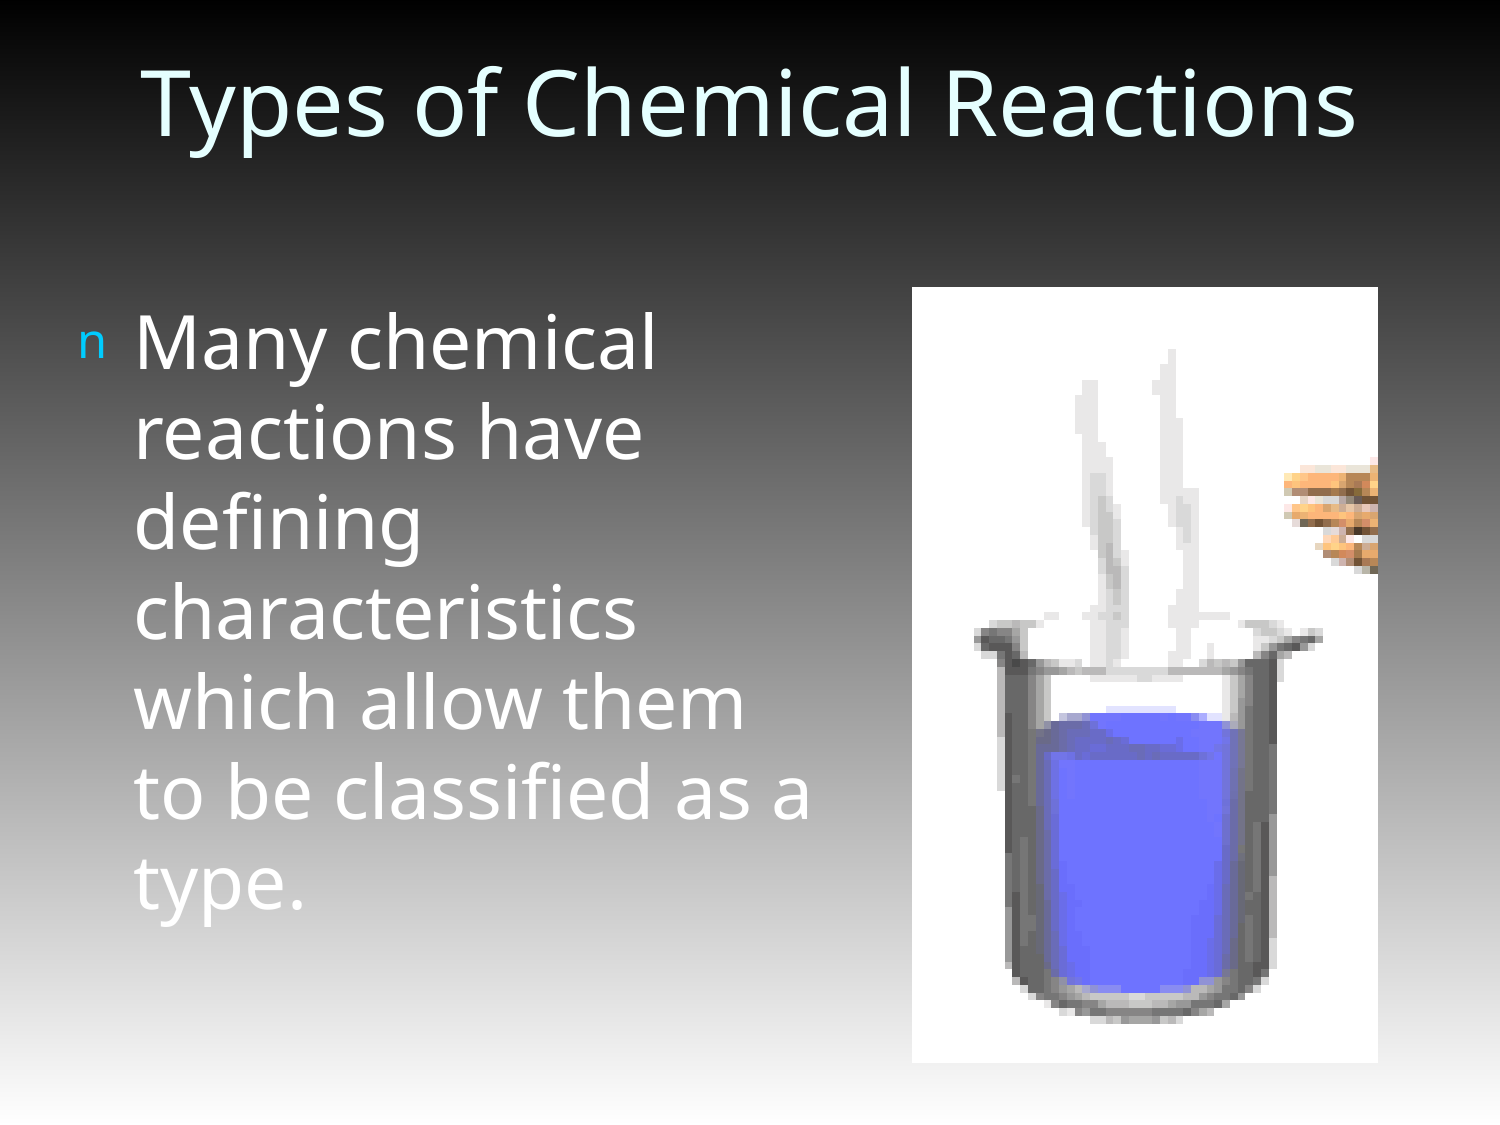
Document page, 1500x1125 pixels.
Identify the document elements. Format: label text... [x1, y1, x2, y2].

title Types of Chemical Reactions [75, 37, 1425, 263]
list Many chemical reactions have defining characteristics which allow them to be classified as a type. [62, 287, 850, 1038]
picture [912, 287, 1378, 1063]
